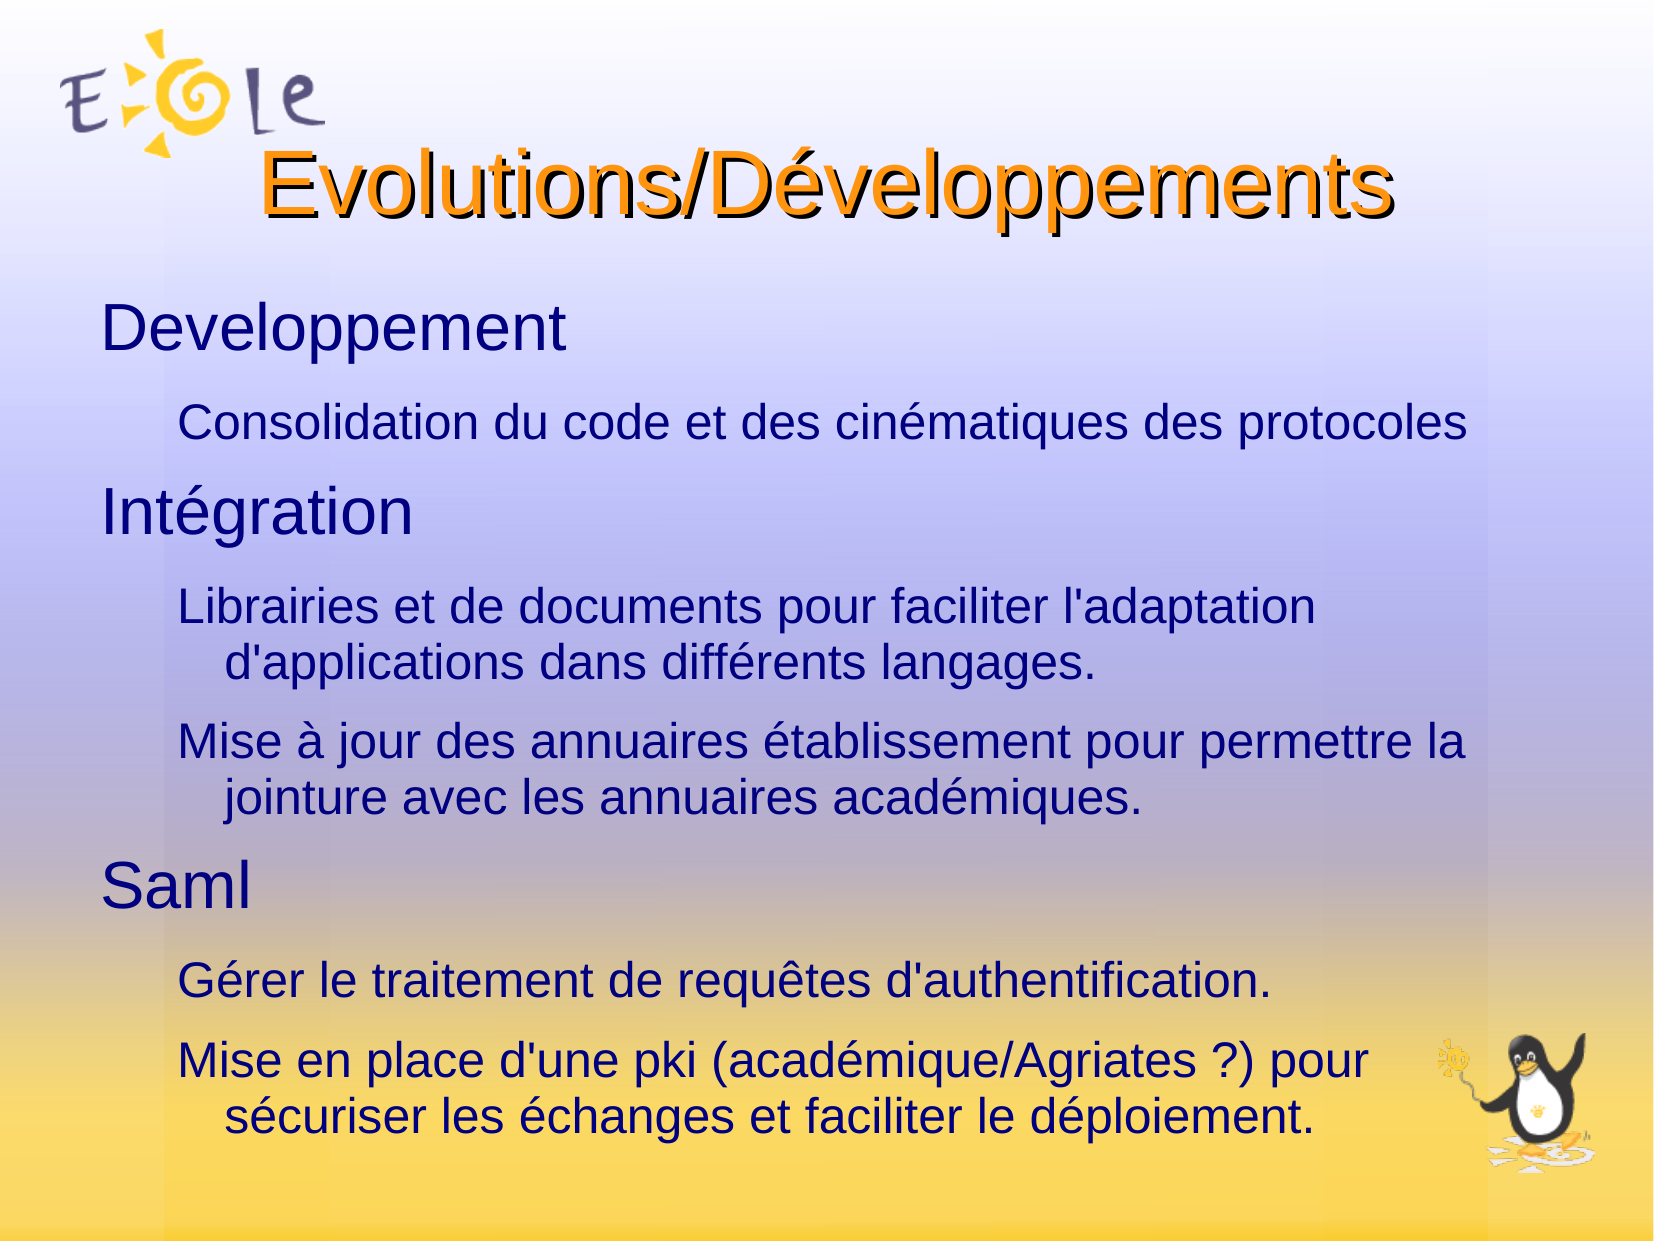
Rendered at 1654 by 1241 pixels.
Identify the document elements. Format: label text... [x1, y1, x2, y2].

list Developpement Consolidation du code et des cinématiques des protocoles Intégration Librairies et de documents pour faciliter l'adaptation d'applications dans différents langages. Mise à jour des annuaires établissement pour permettre la jointure avec les annuaires académiques. Saml Gérer le traitement de requêtes d'authentification. Mise en place d'une pki (académique/Agriates ?) pour sécuriser les échanges et faciliter le déploiement. [82, 290, 1571, 1163]
picture [0, 0, 1654, 1241]
title Evolutions/Développements [82, 86, 1571, 279]
